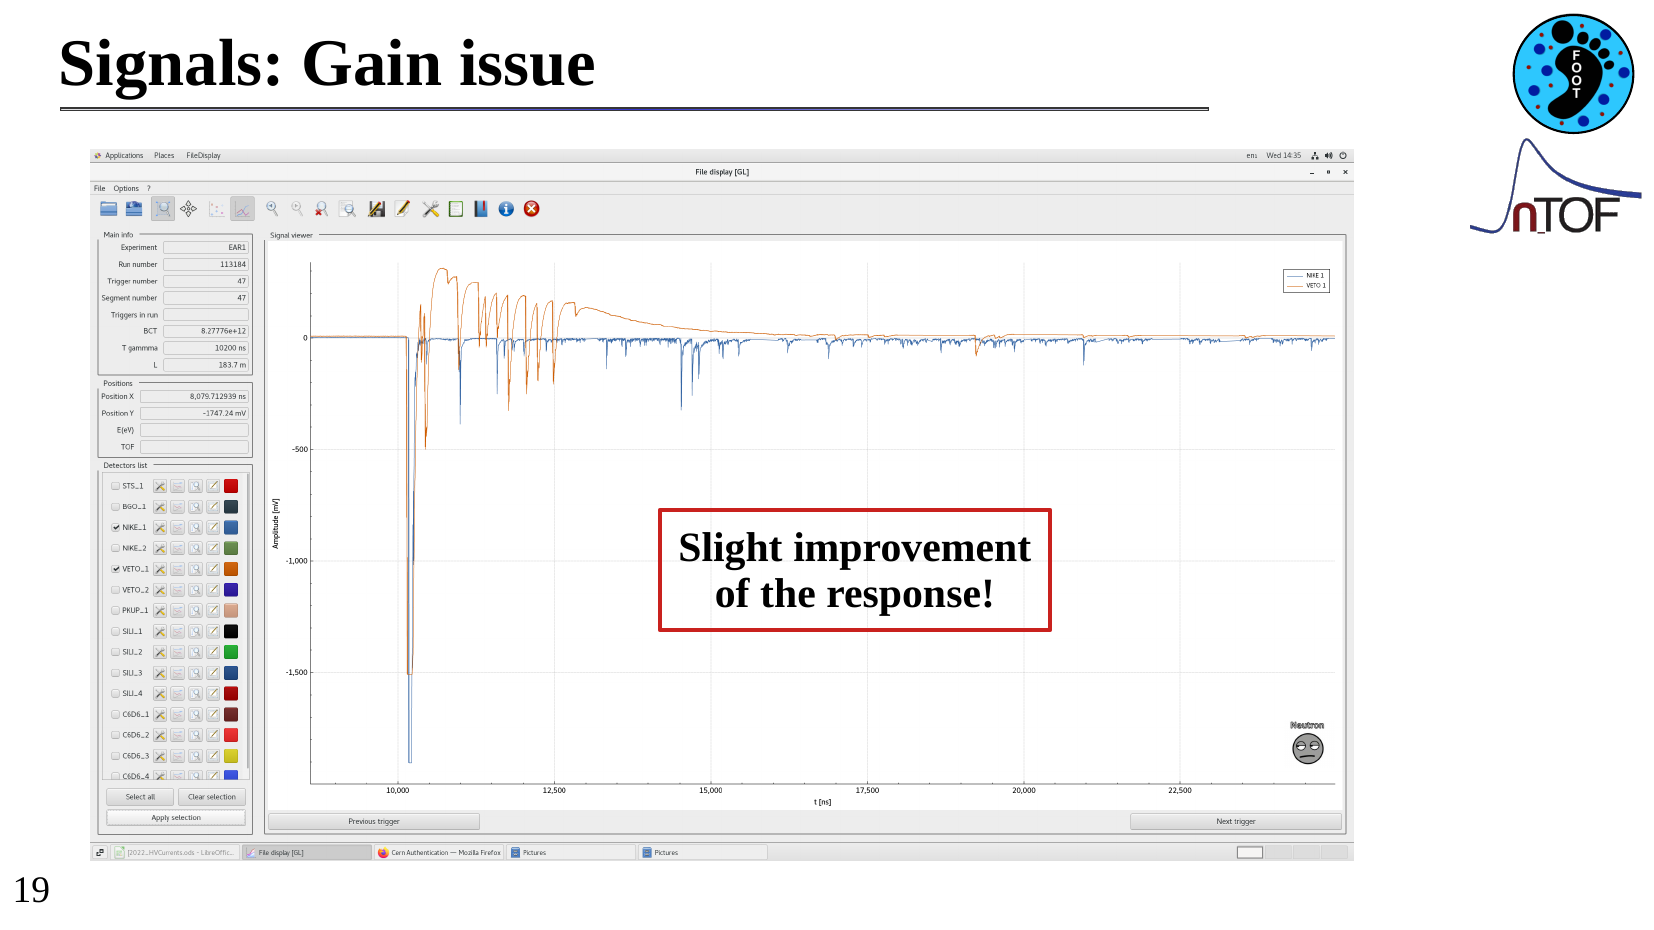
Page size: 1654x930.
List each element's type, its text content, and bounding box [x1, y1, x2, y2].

picture [1451, 21, 1653, 248]
picture [90, 149, 1354, 861]
picture [1594, 11, 1634, 61]
text_box Signals: Gain issue [58, 0, 1594, 118]
text_box 19 [0, 861, 66, 927]
text_box Slight improvement of the response! [660, 510, 1051, 631]
